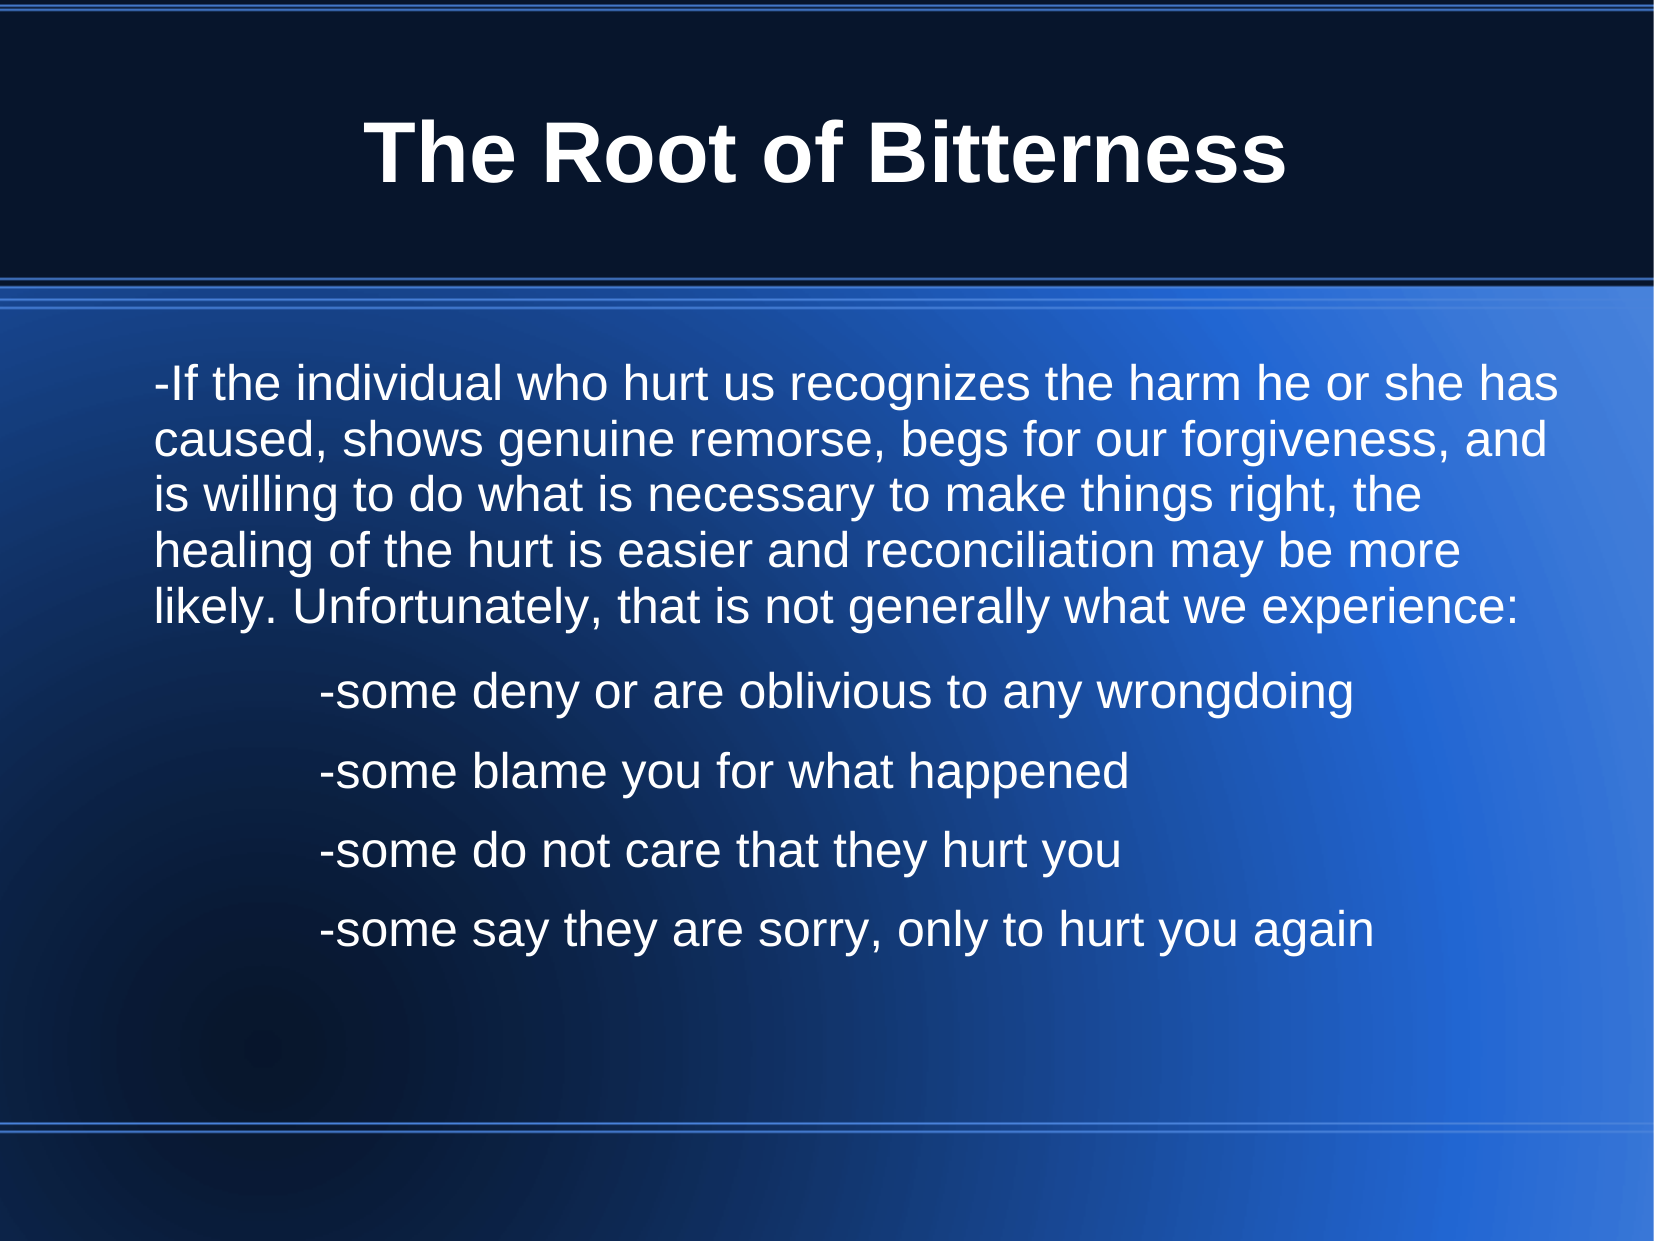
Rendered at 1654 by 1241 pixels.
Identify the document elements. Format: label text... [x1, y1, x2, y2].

title The Root of Bitterness [82, 49, 1571, 257]
list -If the individual who hurt us recognizes the harm he or she has caused, shows genuine remorse, begs for our forgiveness, and is willing to do what is necessary to make things right, the healing of the hurt is easier and reconciliation may be more likely. Unfortunately, that is not generally what we experience: -some deny or are oblivious to any wrongdoing -some blame you for what happened -some do not care that they hurt you -some say they are sorry, only to hurt you again [82, 355, 1571, 1117]
picture [0, 0, 1654, 1241]
